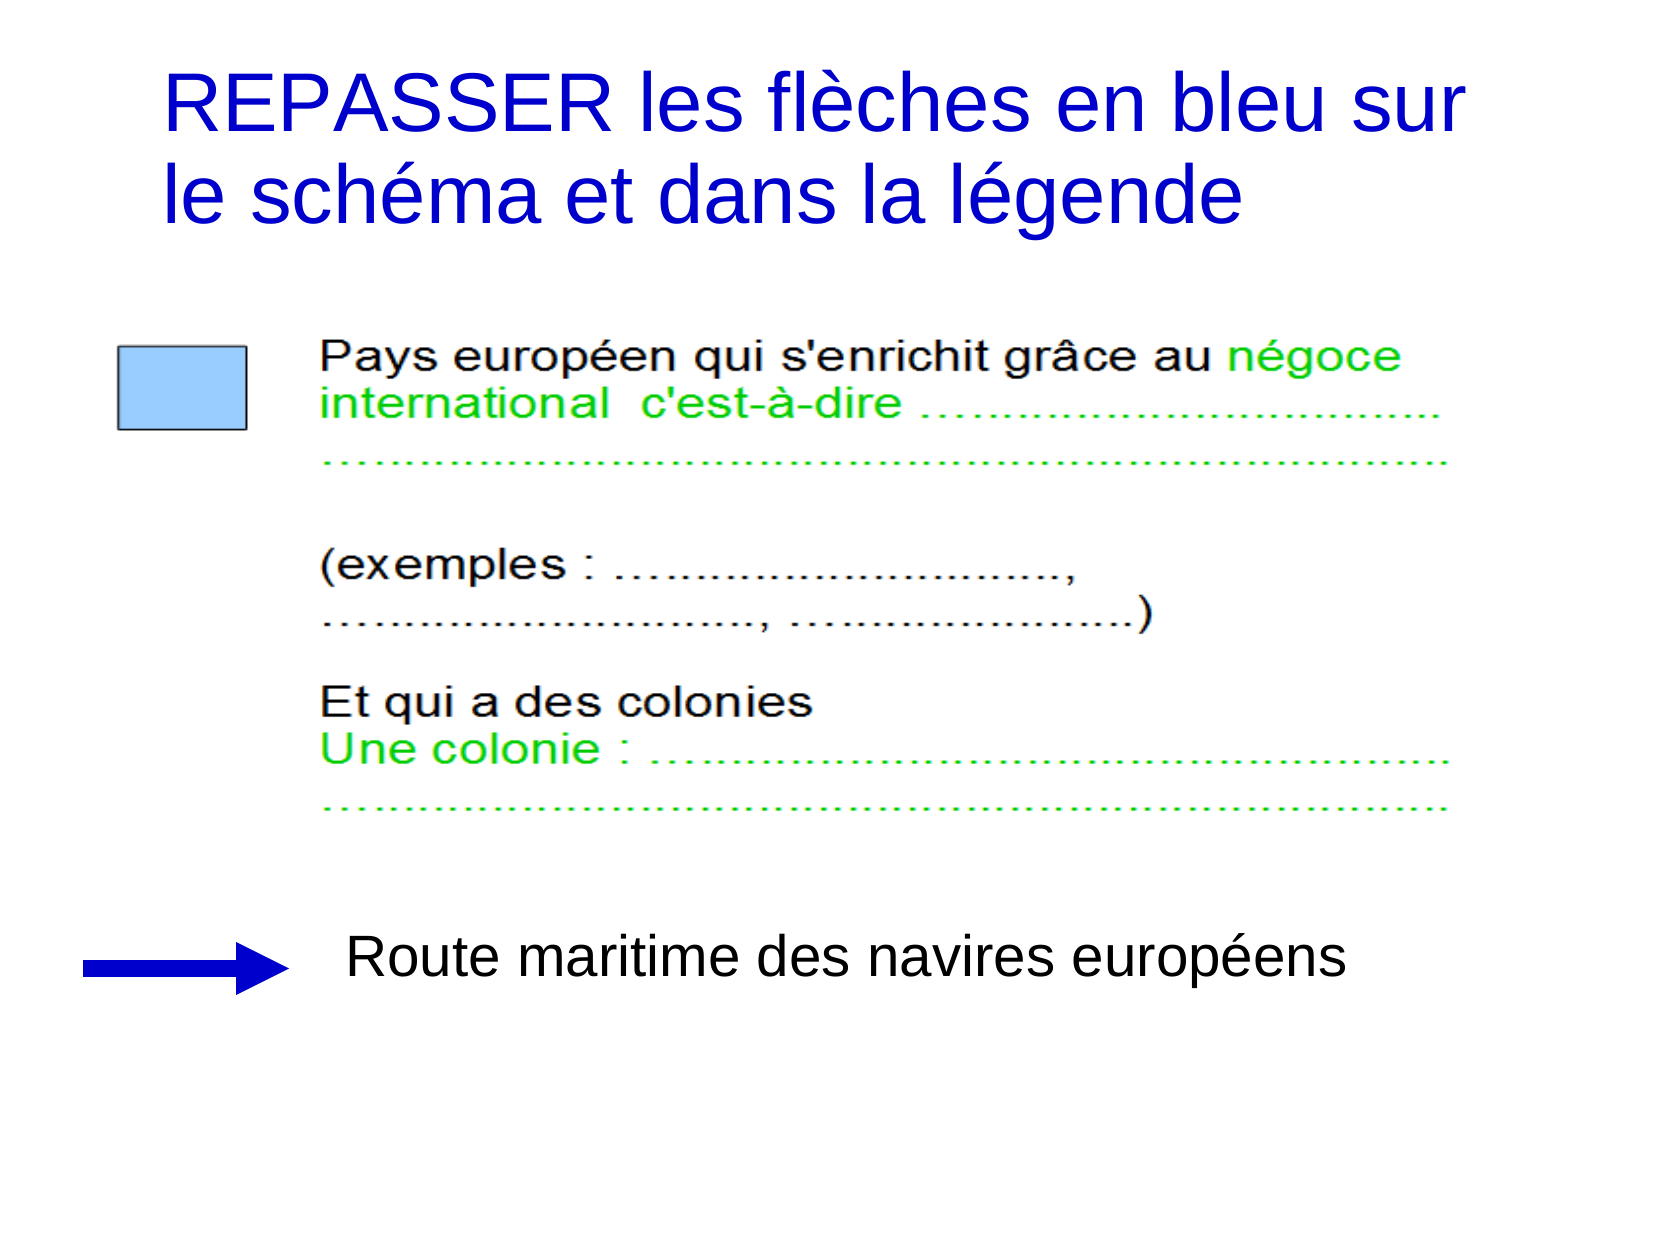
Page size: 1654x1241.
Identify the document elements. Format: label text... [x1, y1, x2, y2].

text_box Route maritime des navires européens [330, 912, 1512, 993]
text_box REPASSER les flèches en bleu sur le schéma et dans la légende [147, 44, 1506, 331]
picture [94, 318, 1501, 836]
